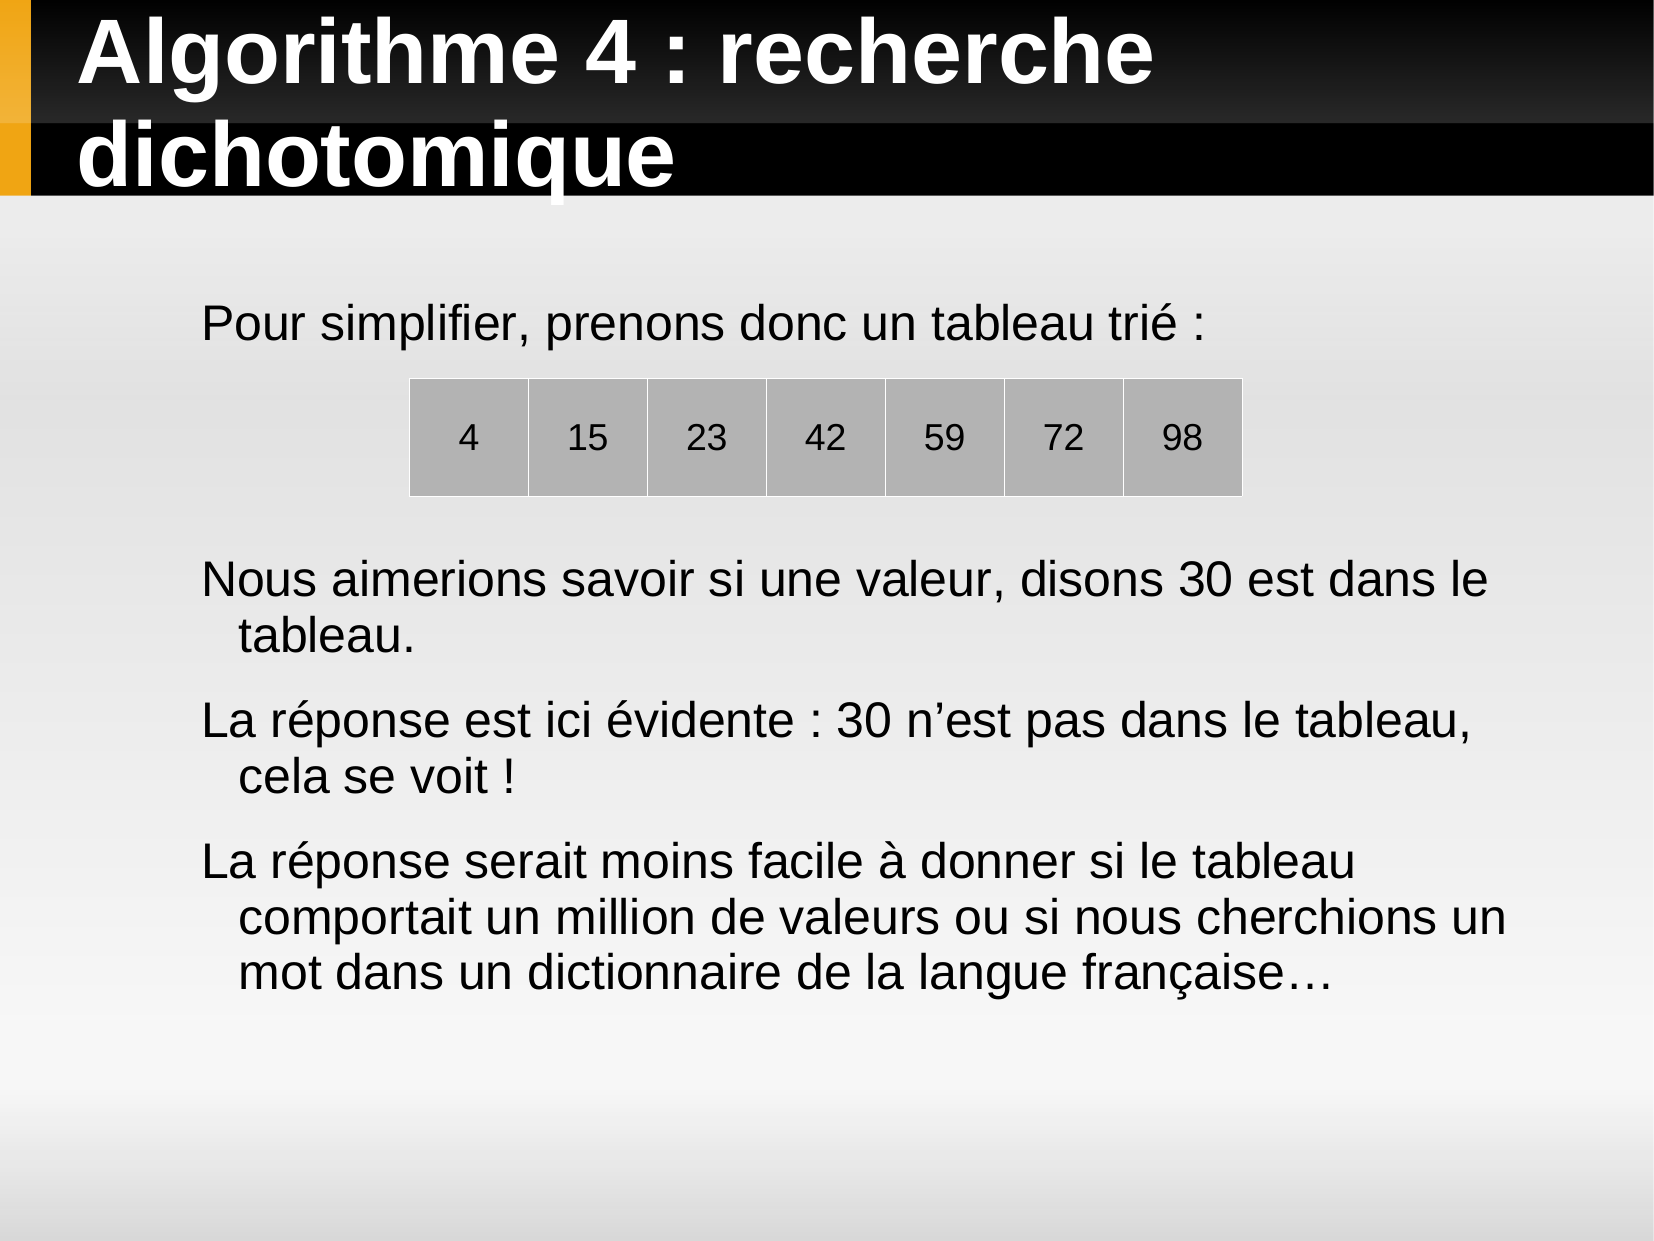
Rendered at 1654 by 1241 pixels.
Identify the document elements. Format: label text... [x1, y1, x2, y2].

table_header 72 [1005, 379, 1123, 496]
title Algorithme 4 : recherche dichotomique [76, 0, 1565, 208]
table_header 98 [1124, 379, 1242, 496]
picture [0, 0, 1654, 1241]
table_header 42 [767, 379, 885, 496]
table_header 59 [886, 379, 1004, 496]
table_header 15 [529, 379, 647, 496]
table_header 23 [648, 379, 766, 496]
list Pour simplifier, prenons donc un tableau trié : Nous aimerions savoir si une valeur, disons 30 est dans le tableau. La réponse est ici évidente : 30 n’est pas dans le tableau, cela se voit ! La réponse serait moins facile à donner si le tableau comportait un million de valeurs ou si nous cherchions un mot dans un dictionnaire de la langue française… [88, 295, 1577, 1086]
table_header 4 [410, 379, 528, 496]
